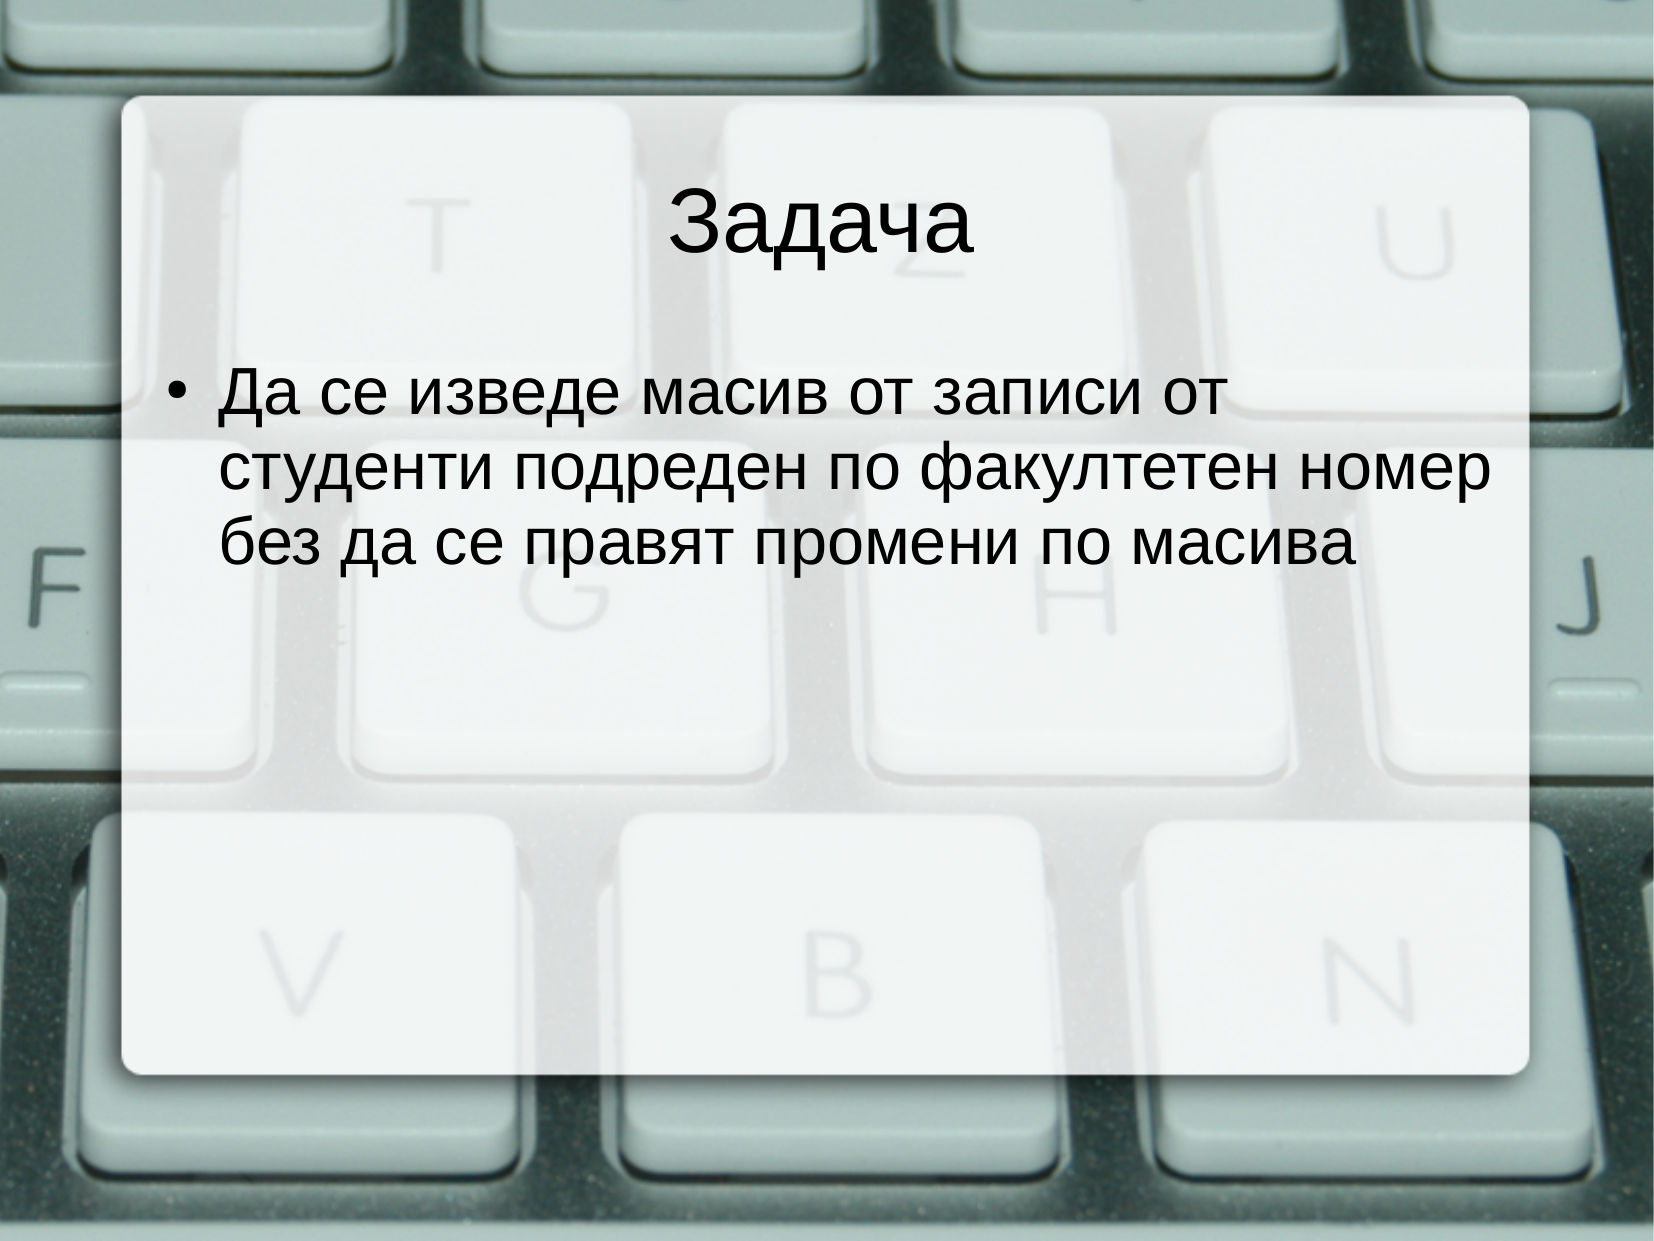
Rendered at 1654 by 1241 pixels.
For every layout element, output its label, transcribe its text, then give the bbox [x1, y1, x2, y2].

title Задача [135, 117, 1506, 325]
list Да се изведе масив от записи от студенти подреден по факултетен номер без да се правят промени по масива [147, 354, 1506, 1074]
picture [0, 0, 1654, 1241]
